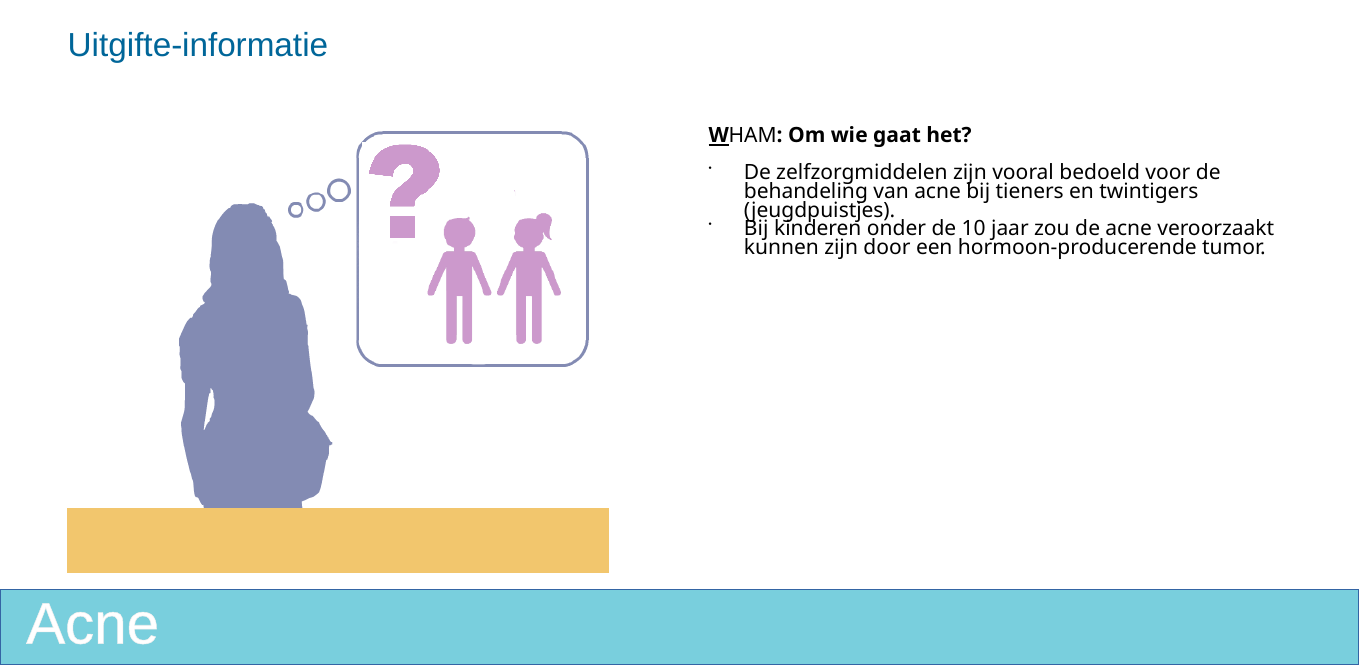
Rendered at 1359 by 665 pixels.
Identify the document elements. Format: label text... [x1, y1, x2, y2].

text_box WHAM: Om wie gaat het? De zelfzorgmiddelen zijn vooral bedoeld voor de behandeling van acne bij tieners en twintigers (jeugdpuistjes). Bij kinderen onder de 10 jaar zou de acne veroorzaakt kunnen zijn door een hormoon-producerende tumor. [693, 120, 1354, 534]
title Acne [26, 590, 448, 665]
picture [67, 119, 609, 573]
title Uitgifte-informatie [67, 26, 1291, 91]
text_box [0, 589, 1359, 665]
